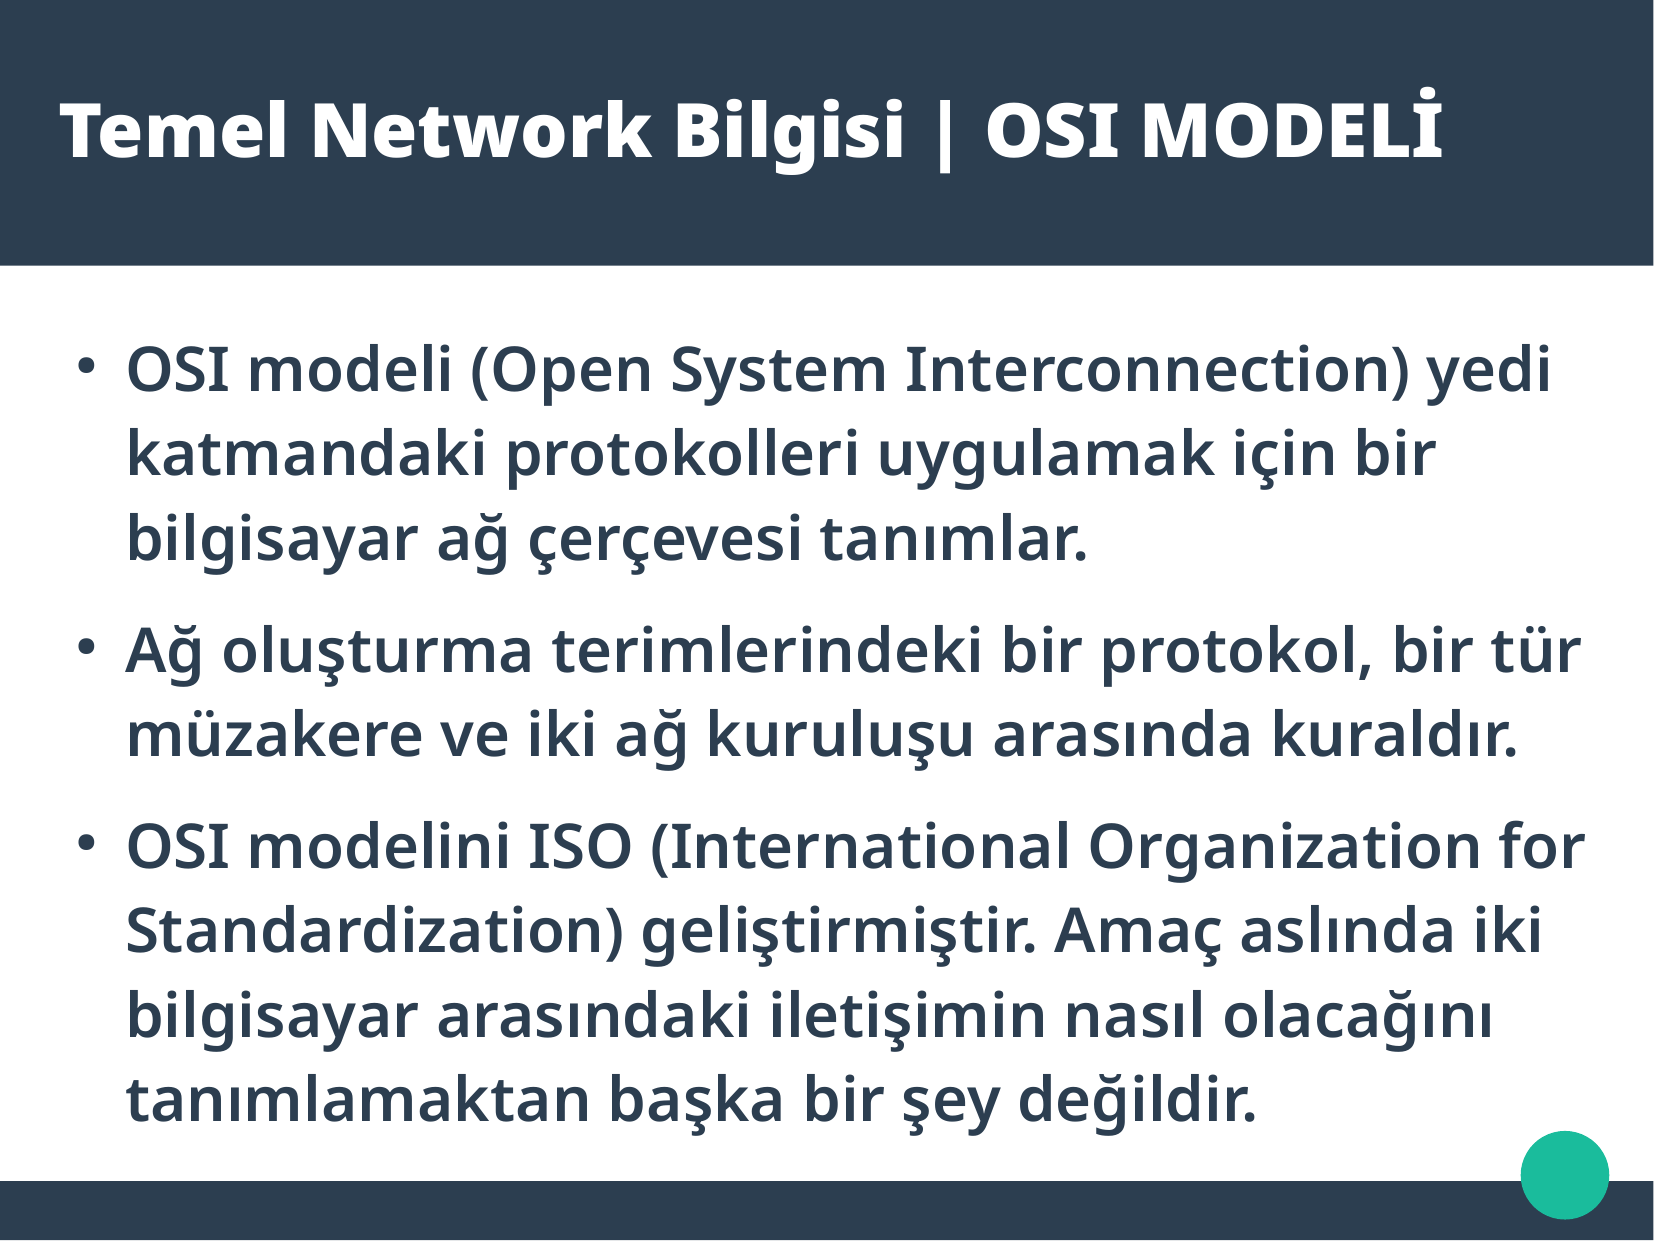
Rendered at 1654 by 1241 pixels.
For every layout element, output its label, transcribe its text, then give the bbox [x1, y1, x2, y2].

list OSI modeli (Open System Interconnection) yedi katmandaki protokolleri uygulamak için bir bilgisayar ağ çerçevesi tanımlar. Ağ oluşturma terimlerindeki bir protokol, bir tür müzakere ve iki ağ kuruluşu arasında kuraldır. OSI modelini ISO (International Organization for Standardization) geliştirmiştir. Amaç aslında iki bilgisayar arasındaki iletişimin nasıl olacağını tanımlamaktan başka bir şey değildir. [59, 324, 1595, 1152]
title Temel Network Bilgisi | OSI MODELİ [59, 49, 1595, 207]
